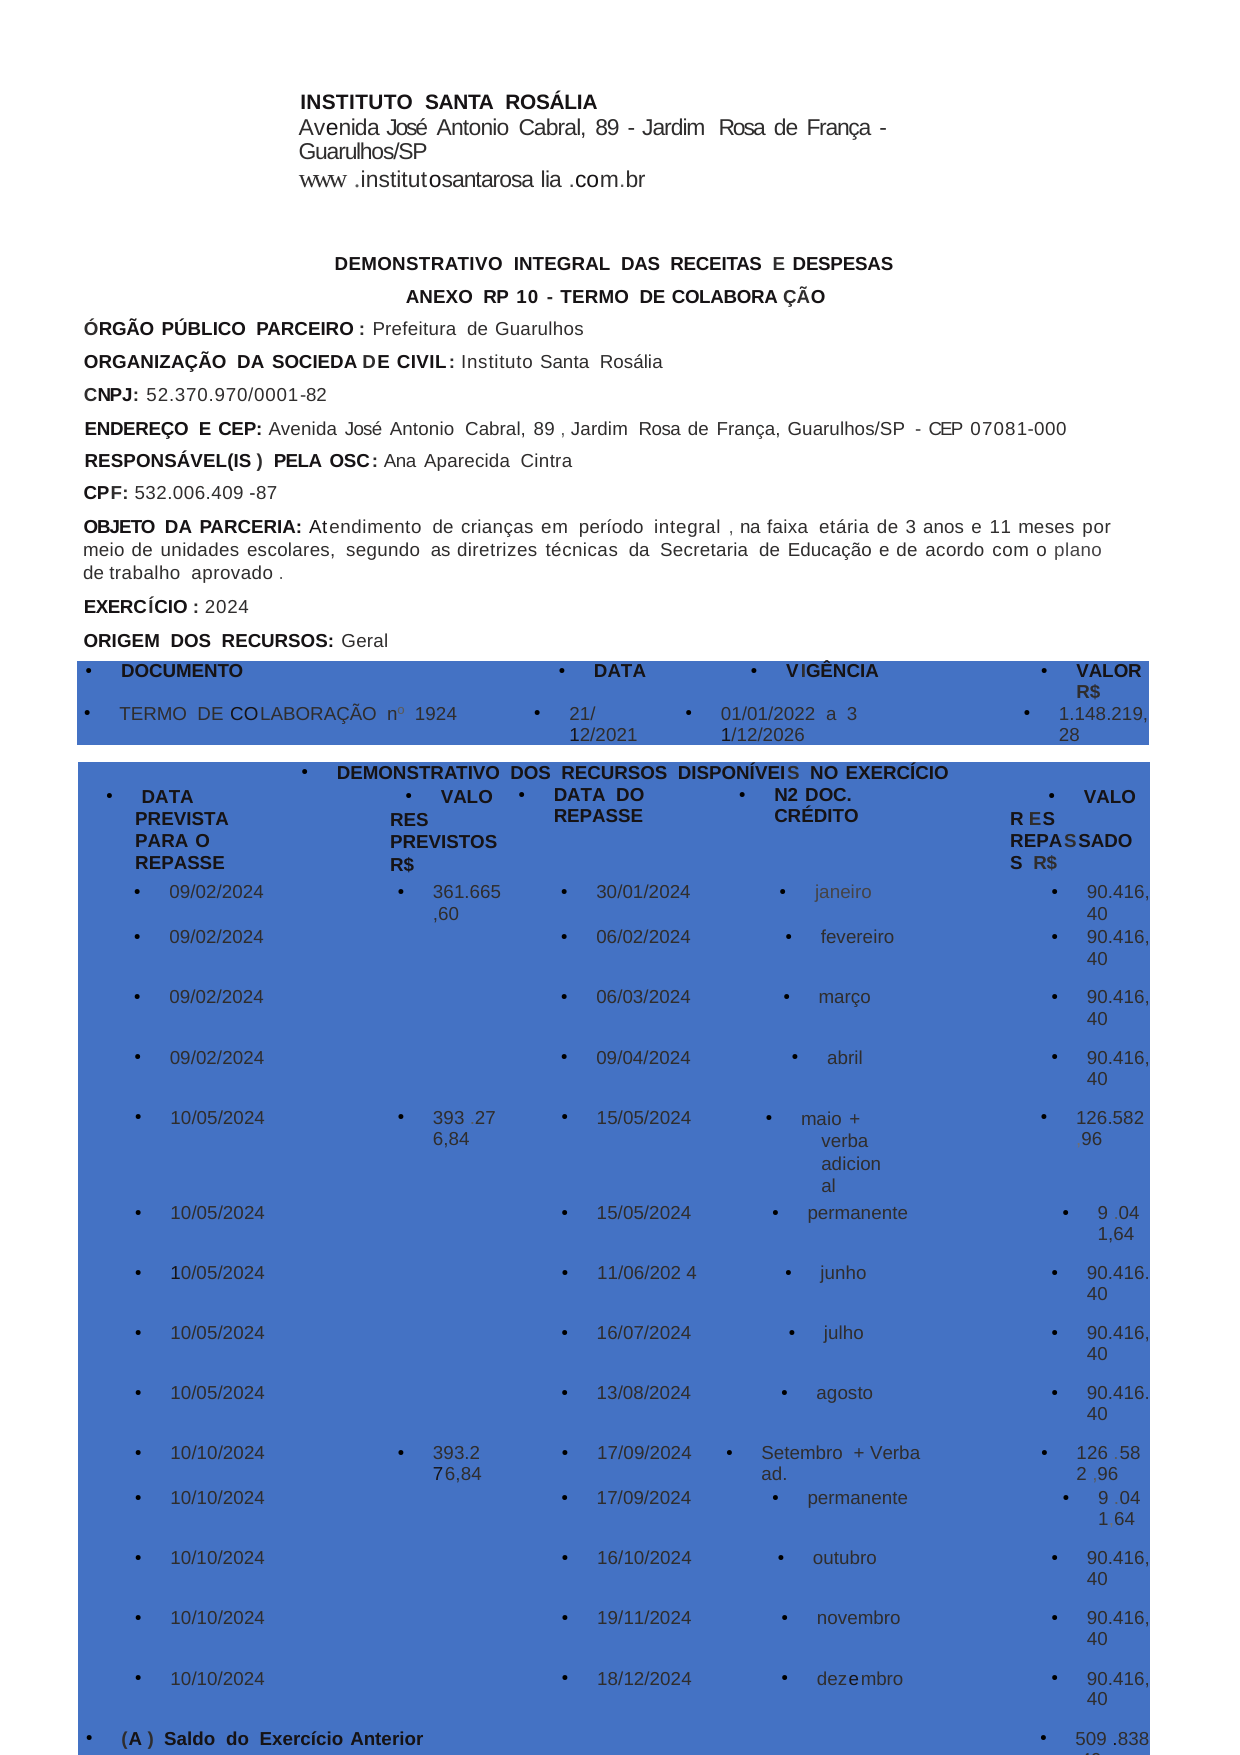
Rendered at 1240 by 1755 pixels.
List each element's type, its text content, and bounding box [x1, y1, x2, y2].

table_cell 13/08/2024 [505, 1383, 719, 1443]
table_cell fevereiro [719, 927, 935, 987]
table_cell permanente [719, 1202, 935, 1262]
table_cell 10/10/2024 [78, 1548, 292, 1608]
table_cell [292, 1202, 505, 1262]
table_cell outubro [719, 1548, 935, 1608]
table_cell [292, 1323, 505, 1383]
table_cell 126 .582 ,96 [935, 1443, 1150, 1488]
table_cell DATA DO REPASSE [505, 785, 719, 882]
table_cell DATA PREVISTA PARA O REPASSE [78, 785, 292, 882]
table_cell [292, 987, 505, 1047]
table_cell novembro [719, 1608, 935, 1668]
table_cell 10/10/2024 [78, 1608, 292, 1668]
table_cell 06/02/2024 [505, 927, 719, 987]
table_cell Setembro + Verba ad. [719, 1443, 935, 1488]
table_cell abril [719, 1047, 935, 1107]
table_header DEMONSTRATIVO DOS RECURSOS DISPONÍVEIS NO EXERCÍCIO [78, 762, 1150, 785]
table_cell 10/05/2024 [78, 1383, 292, 1443]
table_cell permanente [719, 1488, 935, 1548]
table_cell 11/06/202 4 [505, 1262, 719, 1323]
table_cell 90.416,40 [935, 882, 1150, 927]
table_cell 10/10/2024 [78, 1443, 292, 1488]
table_cell 09/02/2024 [78, 987, 292, 1047]
table_cell [292, 927, 505, 987]
table_cell 10/05/2024 [78, 1202, 292, 1262]
table_cell 90.416.40 [935, 1383, 1150, 1443]
table_cell janeiro [719, 882, 935, 927]
table_cell 15/05/2024 [505, 1107, 719, 1202]
table_cell junho [719, 1262, 935, 1323]
table_cell 393.2 76,84 [292, 1443, 505, 1488]
table_cell [292, 1668, 505, 1728]
text_box INSTITUTO SANTA ROSÁLIA Avenida José Antonio Cabral, 89 - Jardim Rosa de França - Guarulhos/SP www .institutosantarosa lia .com.br [296, 88, 1008, 169]
table_cell 90.416,40 [935, 987, 1150, 1047]
table_cell 90.416,40 [935, 1668, 1150, 1728]
table_header VALOR R$ [934, 661, 1149, 703]
table_cell VALORES PREVISTOS R$ [292, 785, 505, 882]
table_cell 90.416,40 [935, 1608, 1150, 1668]
table_cell [292, 1488, 505, 1548]
table_cell [292, 1608, 505, 1668]
table_cell 90.416,40 [935, 1047, 1150, 1107]
table_cell 393 .276,84 [292, 1107, 505, 1202]
table_cell 21/ 12/2021 [506, 703, 666, 745]
table_cell 18/12/2024 [505, 1668, 719, 1728]
table_cell 01/01/2022 a 3 1/12/2026 [666, 703, 934, 745]
table_cell 10/05/2024 [78, 1107, 292, 1202]
table_cell [292, 1548, 505, 1608]
table_header DATA [506, 661, 666, 703]
table_cell VALOR ES REPASSADOS R$ [935, 785, 1150, 882]
table_cell [292, 1262, 505, 1323]
table_cell 10/10/2024 [78, 1488, 292, 1548]
table_cell 126.582 ,96 [935, 1107, 1150, 1202]
table_cell 10/05/2024 [78, 1323, 292, 1383]
table_cell [292, 1383, 505, 1443]
table_cell 16/07/2024 [505, 1323, 719, 1383]
table_cell 361.665,60 [292, 882, 505, 927]
table_cell 15/05/2024 [505, 1202, 719, 1262]
table_cell 509 .838,49 [935, 1728, 1150, 1755]
table_cell 9 .041,64 [935, 1202, 1150, 1262]
table_cell 1.148.219,28 [934, 703, 1149, 745]
table_cell março [719, 987, 935, 1047]
table_cell 09/02/2024 [78, 882, 292, 927]
table_cell 90.416,40 [935, 1548, 1150, 1608]
table_cell 90.416,40 [935, 1323, 1150, 1383]
table_cell 10/10/2024 [78, 1668, 292, 1728]
table_header DOCUMENTO [77, 661, 506, 703]
table_cell 17/09/2024 [505, 1488, 719, 1548]
table_cell julho [719, 1323, 935, 1383]
table_cell [292, 1047, 505, 1107]
table_cell agosto [719, 1383, 935, 1443]
table_cell 10/05/2024 [78, 1262, 292, 1323]
table_cell maio + verba adicional [719, 1107, 935, 1202]
table_cell 09/02/2024 [78, 927, 292, 987]
table_cell 9 .041,64 [935, 1488, 1150, 1548]
table_cell 19/11/2024 [505, 1608, 719, 1668]
table_cell dezembro [719, 1668, 935, 1728]
table_cell N2 DOC. CRÉDITO [719, 785, 935, 882]
table_cell 06/03/2024 [505, 987, 719, 1047]
table_cell (A ) Saldo do Exercício Anterior [78, 1728, 935, 1755]
table_header VIGÊNCIA [666, 661, 934, 703]
table_cell 17/09/2024 [505, 1443, 719, 1488]
table_cell 09/02/2024 [78, 1047, 292, 1107]
table_cell 90.416,40 [935, 927, 1150, 987]
text_box DEMONSTRATIVO INTEGRAL DAS RECEITAS E DESPESAS ANEXO RP 10 - TERMO DE COLABORA ÇÃO ÓRGÃO PÚBLICO PARCEIRO : Prefeitura de Guarulhos ORGANIZAÇÃO DA SOCIEDA DE CIVIL: Instituto Santa Rosália CNPJ: 52.370.970/0001-82 ENDEREÇO E CEP: Avenida José Antonio Cabral, 89 , Jardim Rosa de França, Guarulhos/SP - CEP 07081-000 RESPONSÁVEL(IS ) PELA OSC: Ana Aparecida Cintra CPF: 532.006.409 -87 OBJETO DA PARCERIA: Atendimento de crianças em período integral , na faixa etária de 3 anos e 11 meses por meio de unidades escolares, segundo as diretrizes técnicas da Secretaria de Educação e de acordo com o plano de trabalho aprovado . EXERCÍCIO : 2024 ORIGEM DOS RECURSOS: Geral [80, 242, 1121, 642]
table_cell 30/01/2024 [505, 882, 719, 927]
table_cell TERMO DE COLABORAÇÃO nº 1924 [77, 703, 506, 745]
table_cell 16/10/2024 [505, 1548, 719, 1608]
table_cell 09/04/2024 [505, 1047, 719, 1107]
table_cell 90.416.40 [935, 1262, 1150, 1323]
